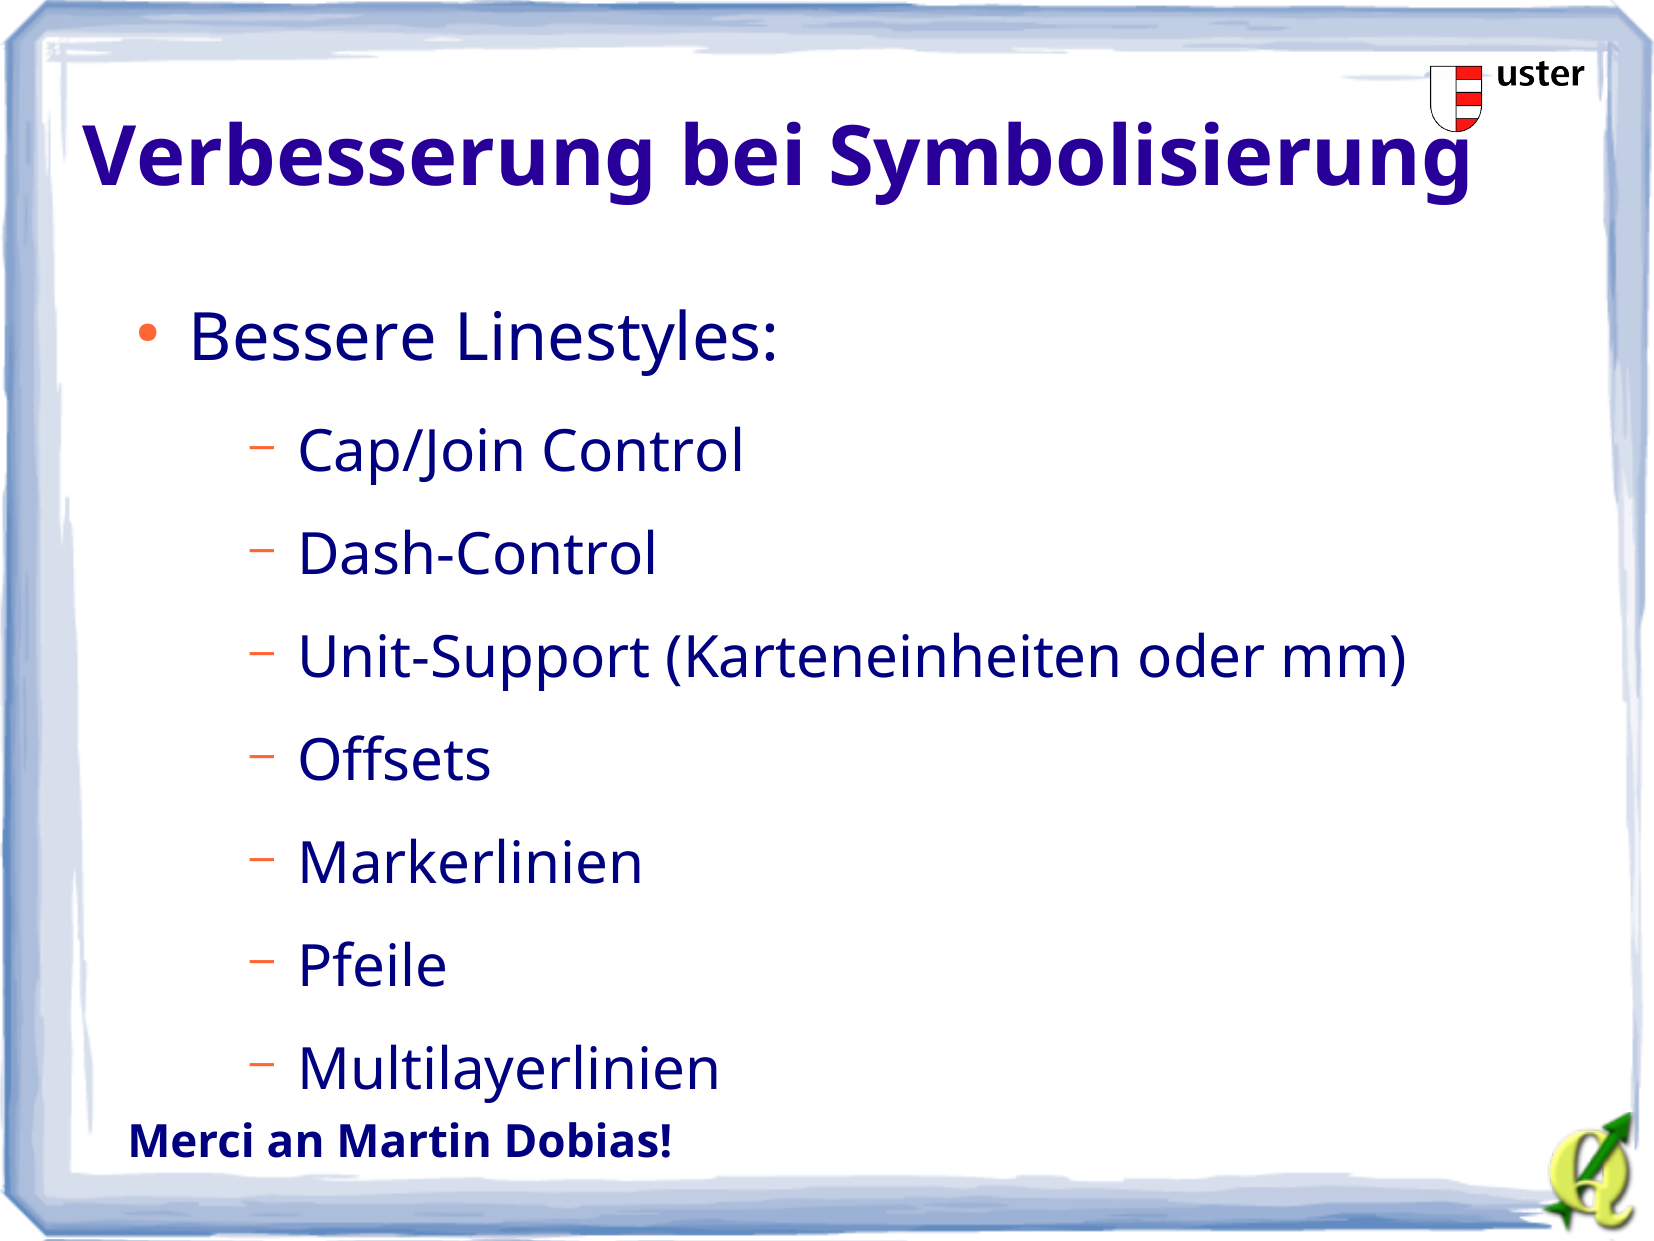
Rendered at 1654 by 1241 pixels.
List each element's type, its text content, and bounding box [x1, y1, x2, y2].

picture [0, 0, 1654, 1241]
list Bessere Linestyles: Cap/Join Control Dash-Control Unit-Support (Karteneinheiten oder mm) Offsets Markerlinien Pfeile Multilayerlinien [118, 289, 1571, 1094]
title Verbesserung bei Symbolisierung [82, 56, 1571, 250]
text_box Merci an Martin Dobias! [112, 1100, 645, 1169]
